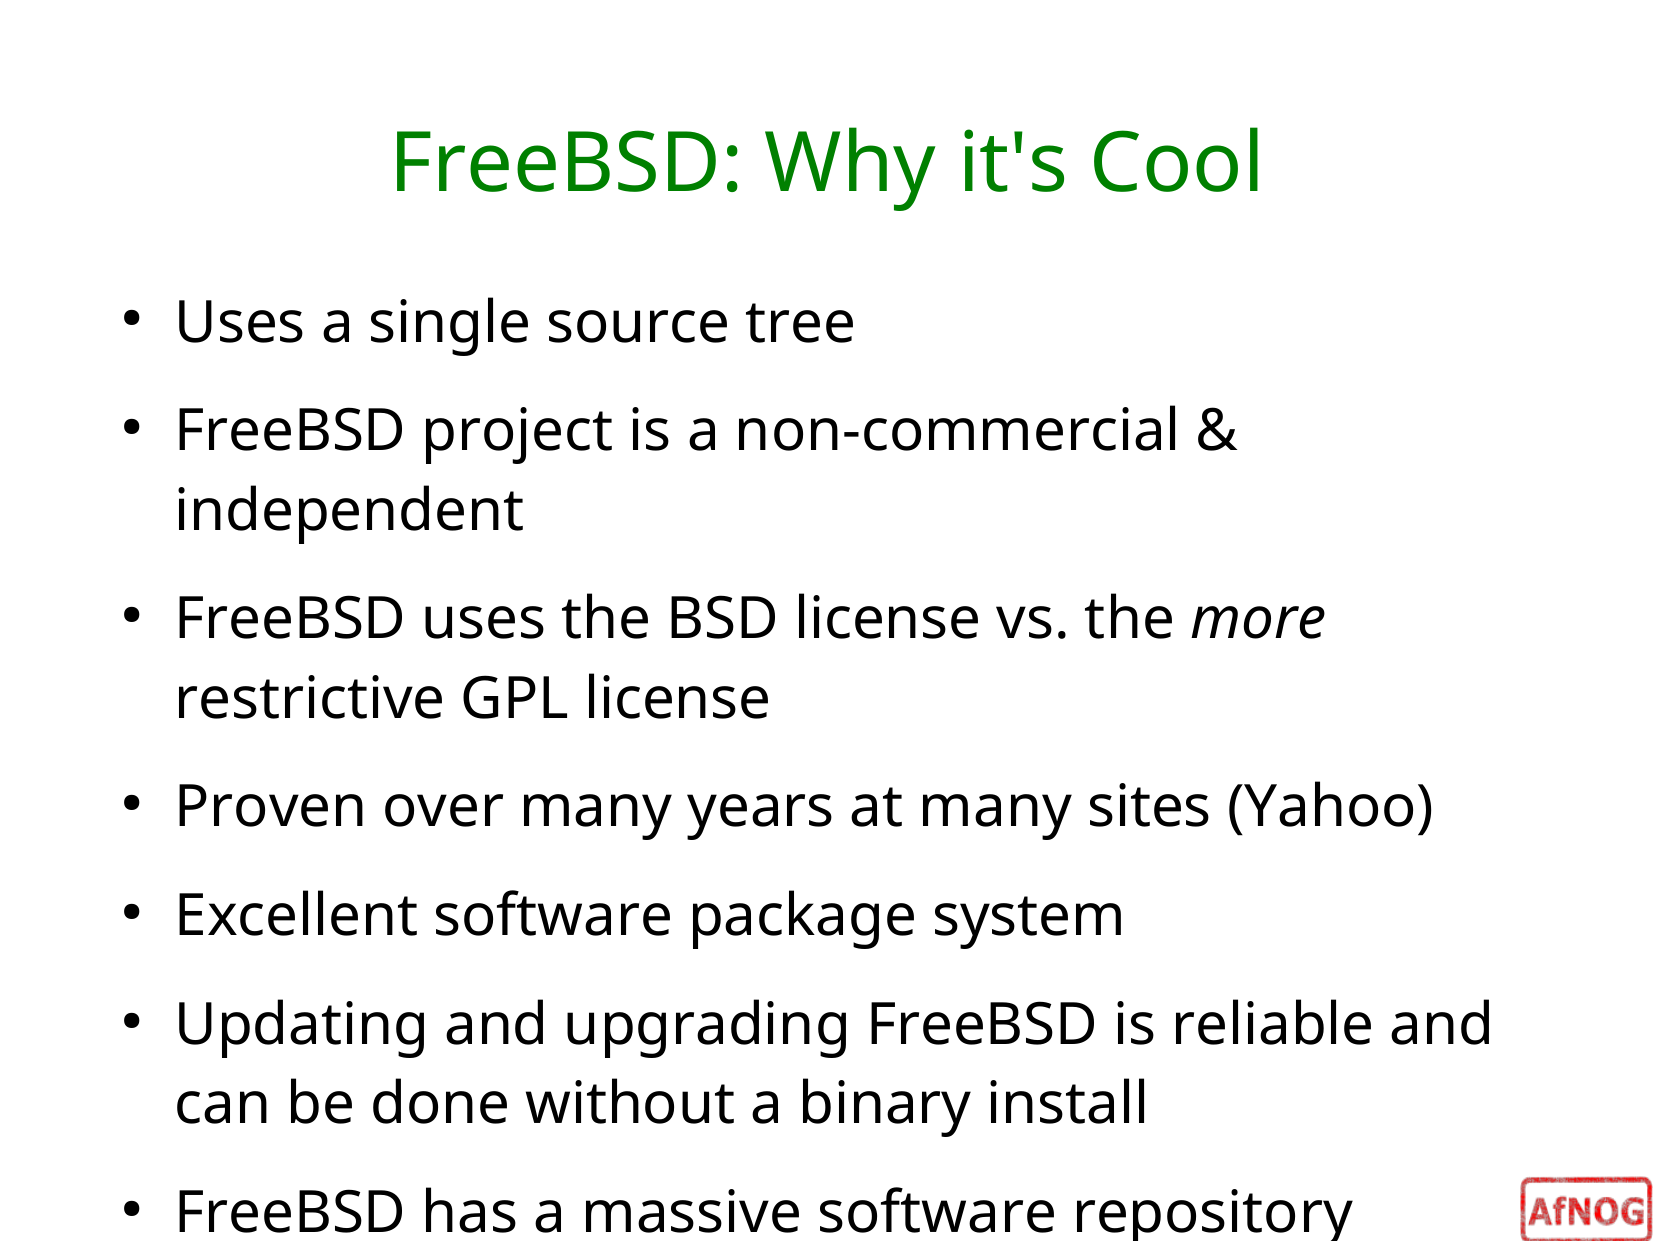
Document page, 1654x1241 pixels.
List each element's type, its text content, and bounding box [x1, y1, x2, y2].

title FreeBSD: Why it's Cool [121, 73, 1533, 246]
picture [1519, 1175, 1654, 1241]
list Uses a single source tree FreeBSD project is a non-commercial & independent FreeBSD uses the BSD license vs. the more restrictive GPL license Proven over many years at many sites (Yahoo) Excellent software package system Updating and upgrading FreeBSD is reliable and can be done without a binary install FreeBSD has a massive software repository (20000+ ports as of May 2009). [103, 279, 1570, 1203]
